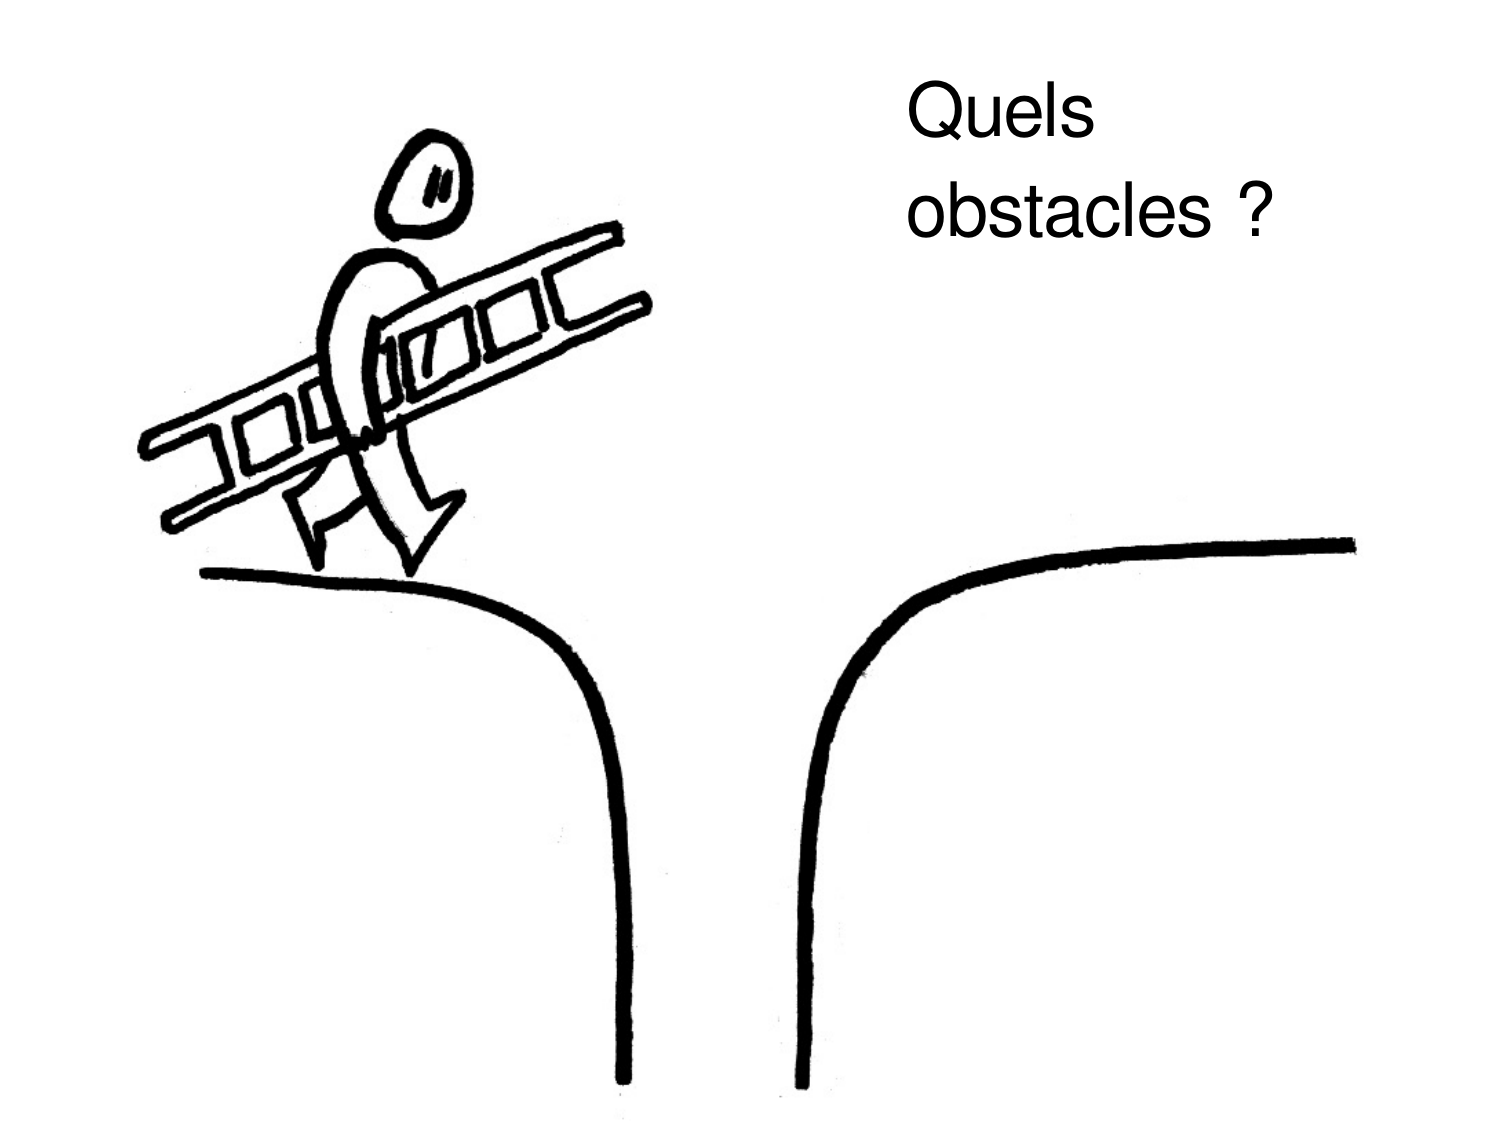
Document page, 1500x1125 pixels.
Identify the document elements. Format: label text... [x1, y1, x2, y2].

picture [103, 97, 1397, 1125]
text_box Quels obstacles ? [891, 60, 1483, 284]
